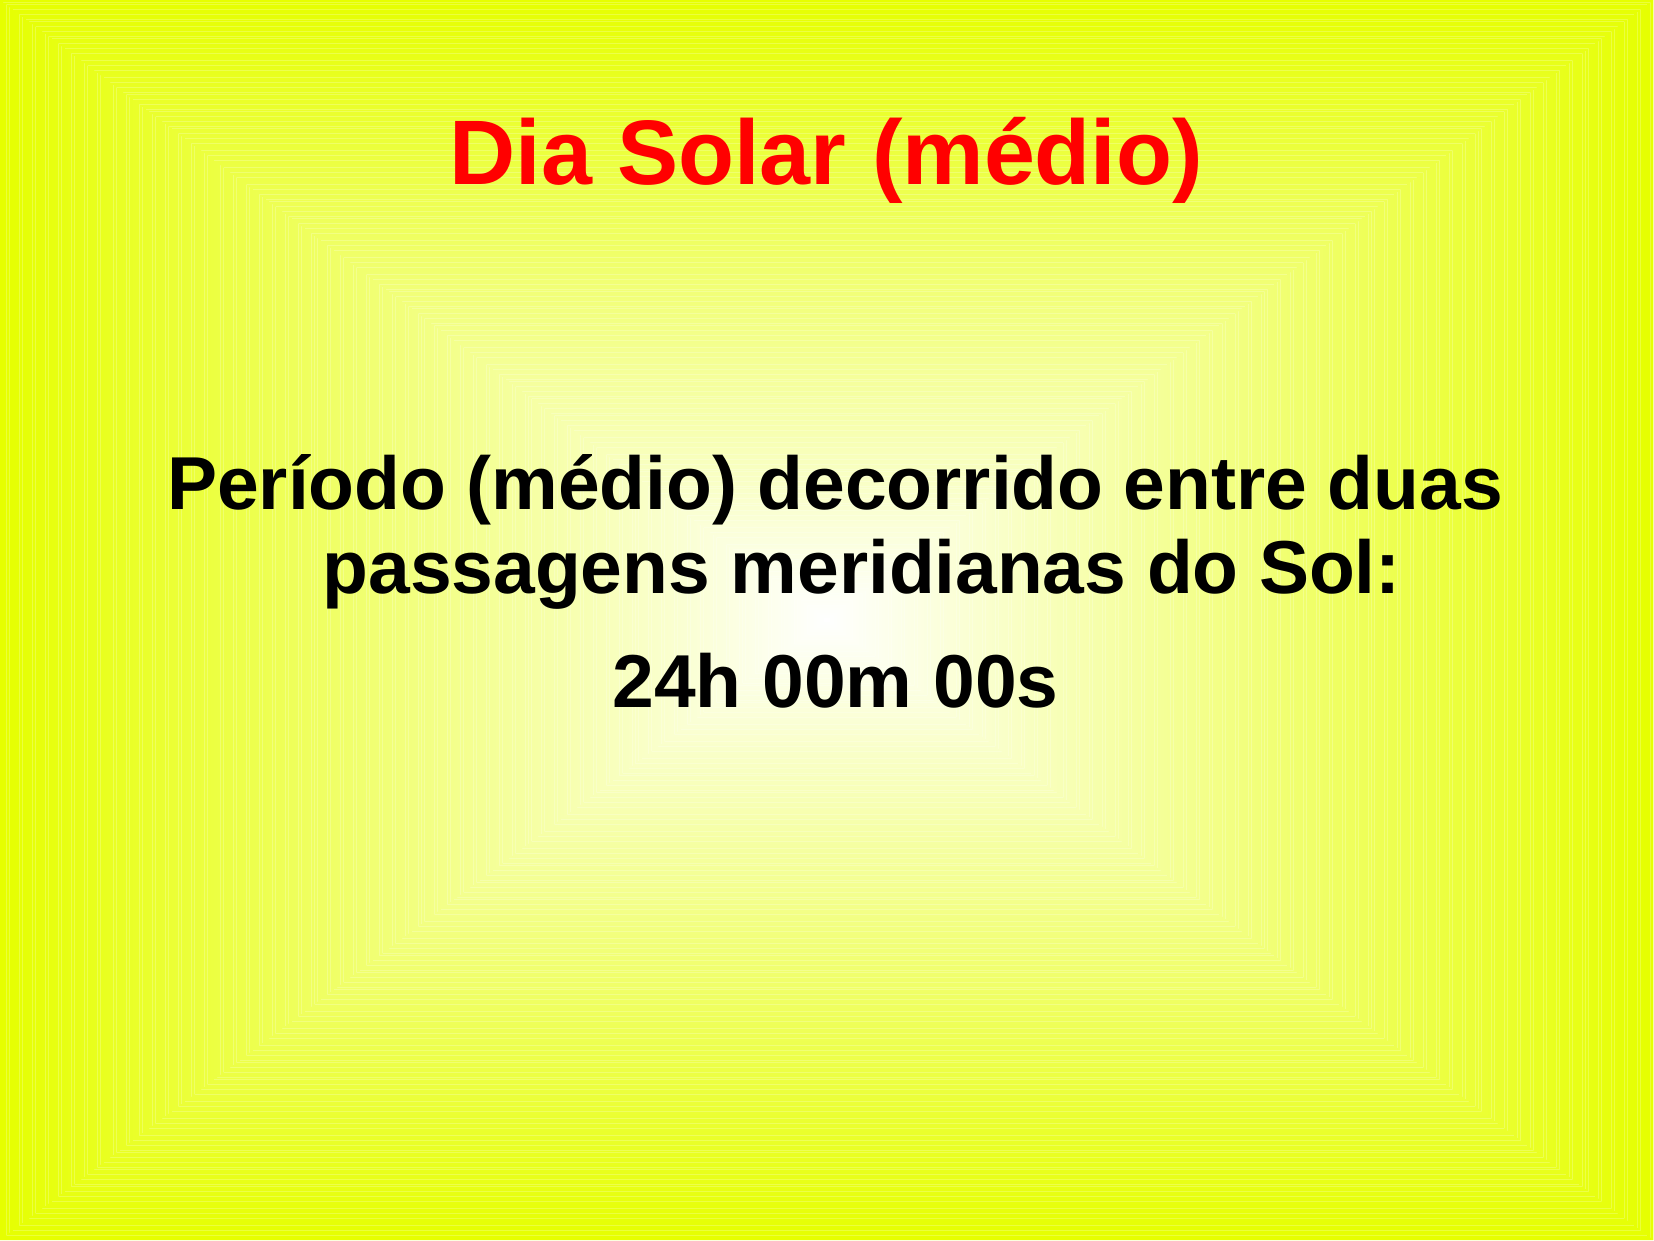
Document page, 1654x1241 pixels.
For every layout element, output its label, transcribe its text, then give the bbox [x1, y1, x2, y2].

title Dia Solar (médio) [82, 49, 1571, 257]
list Período (médio) decorrido entre duas passagens meridianas do Sol: 24h 00m 00s [82, 337, 1571, 1159]
